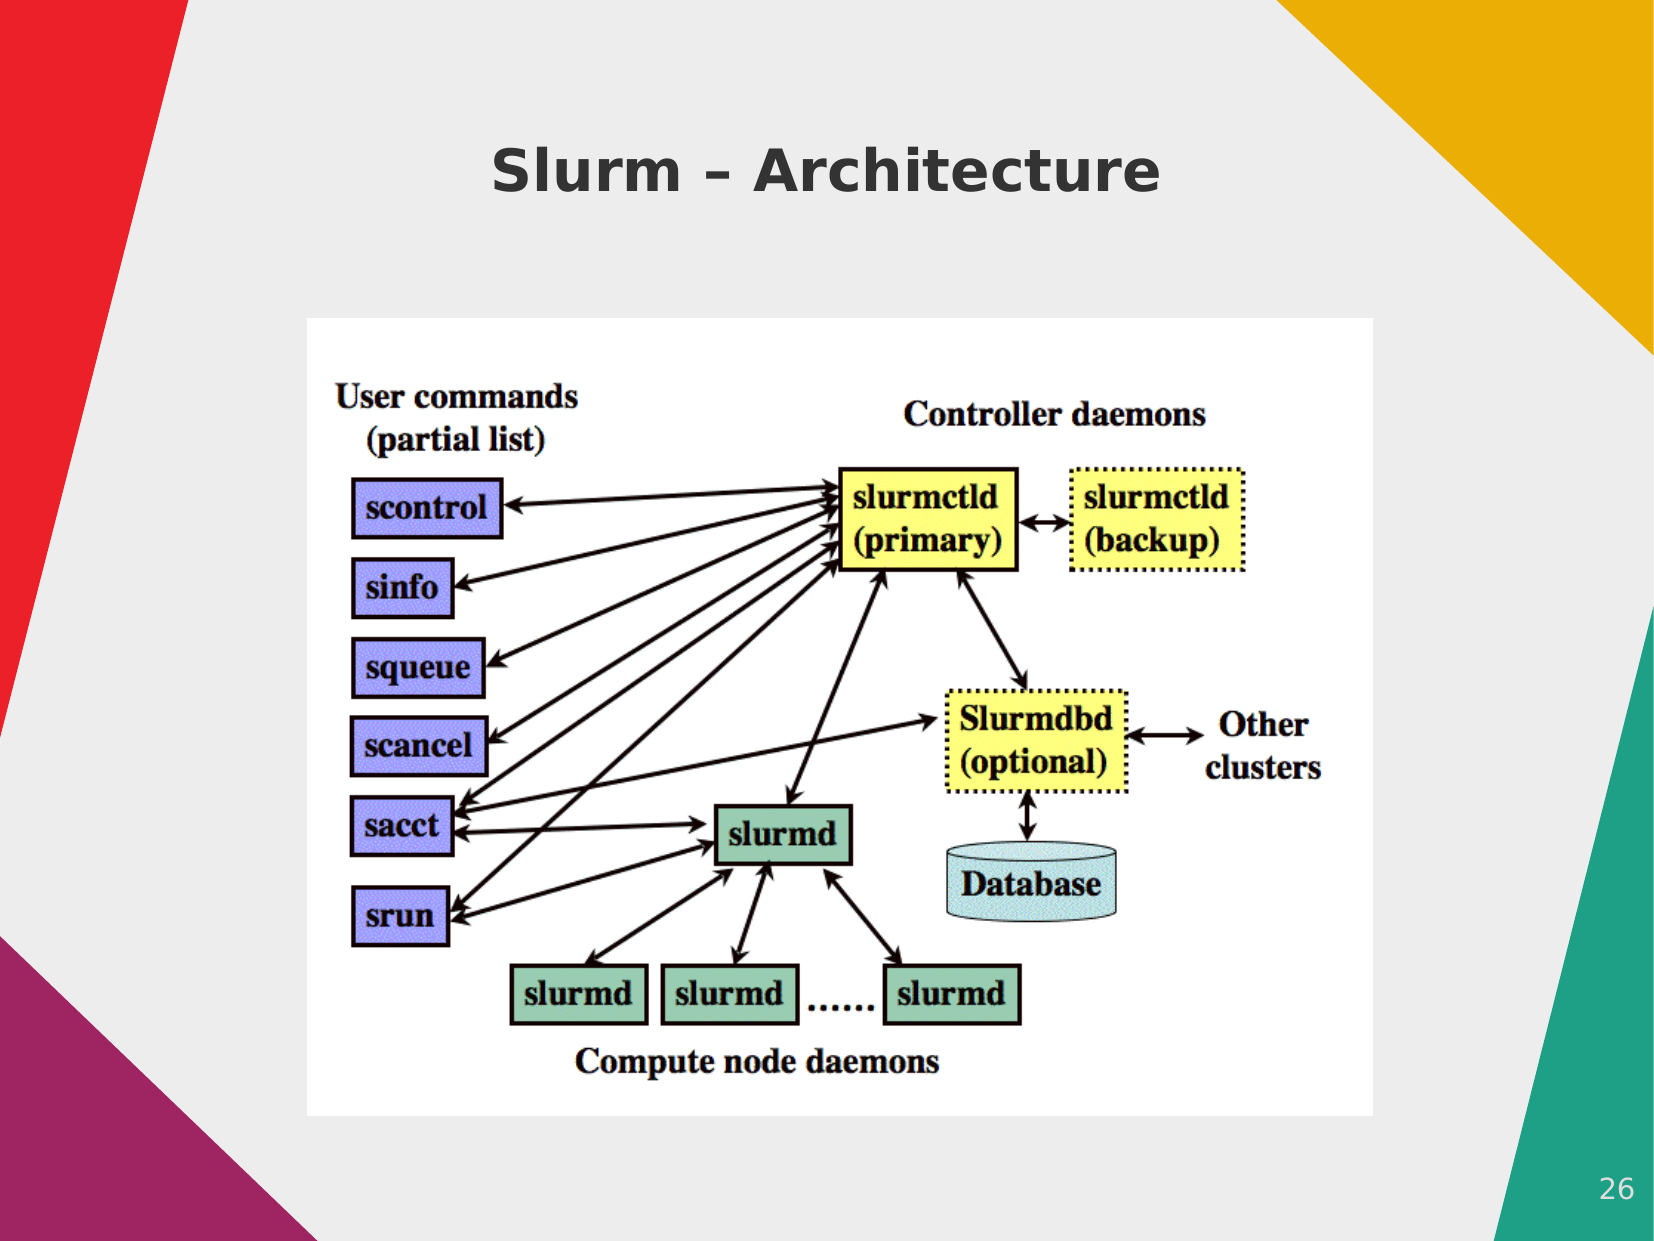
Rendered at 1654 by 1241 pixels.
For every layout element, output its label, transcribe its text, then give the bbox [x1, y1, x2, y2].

picture [307, 318, 1373, 1116]
title Slurm – Architecture [114, 73, 1539, 271]
